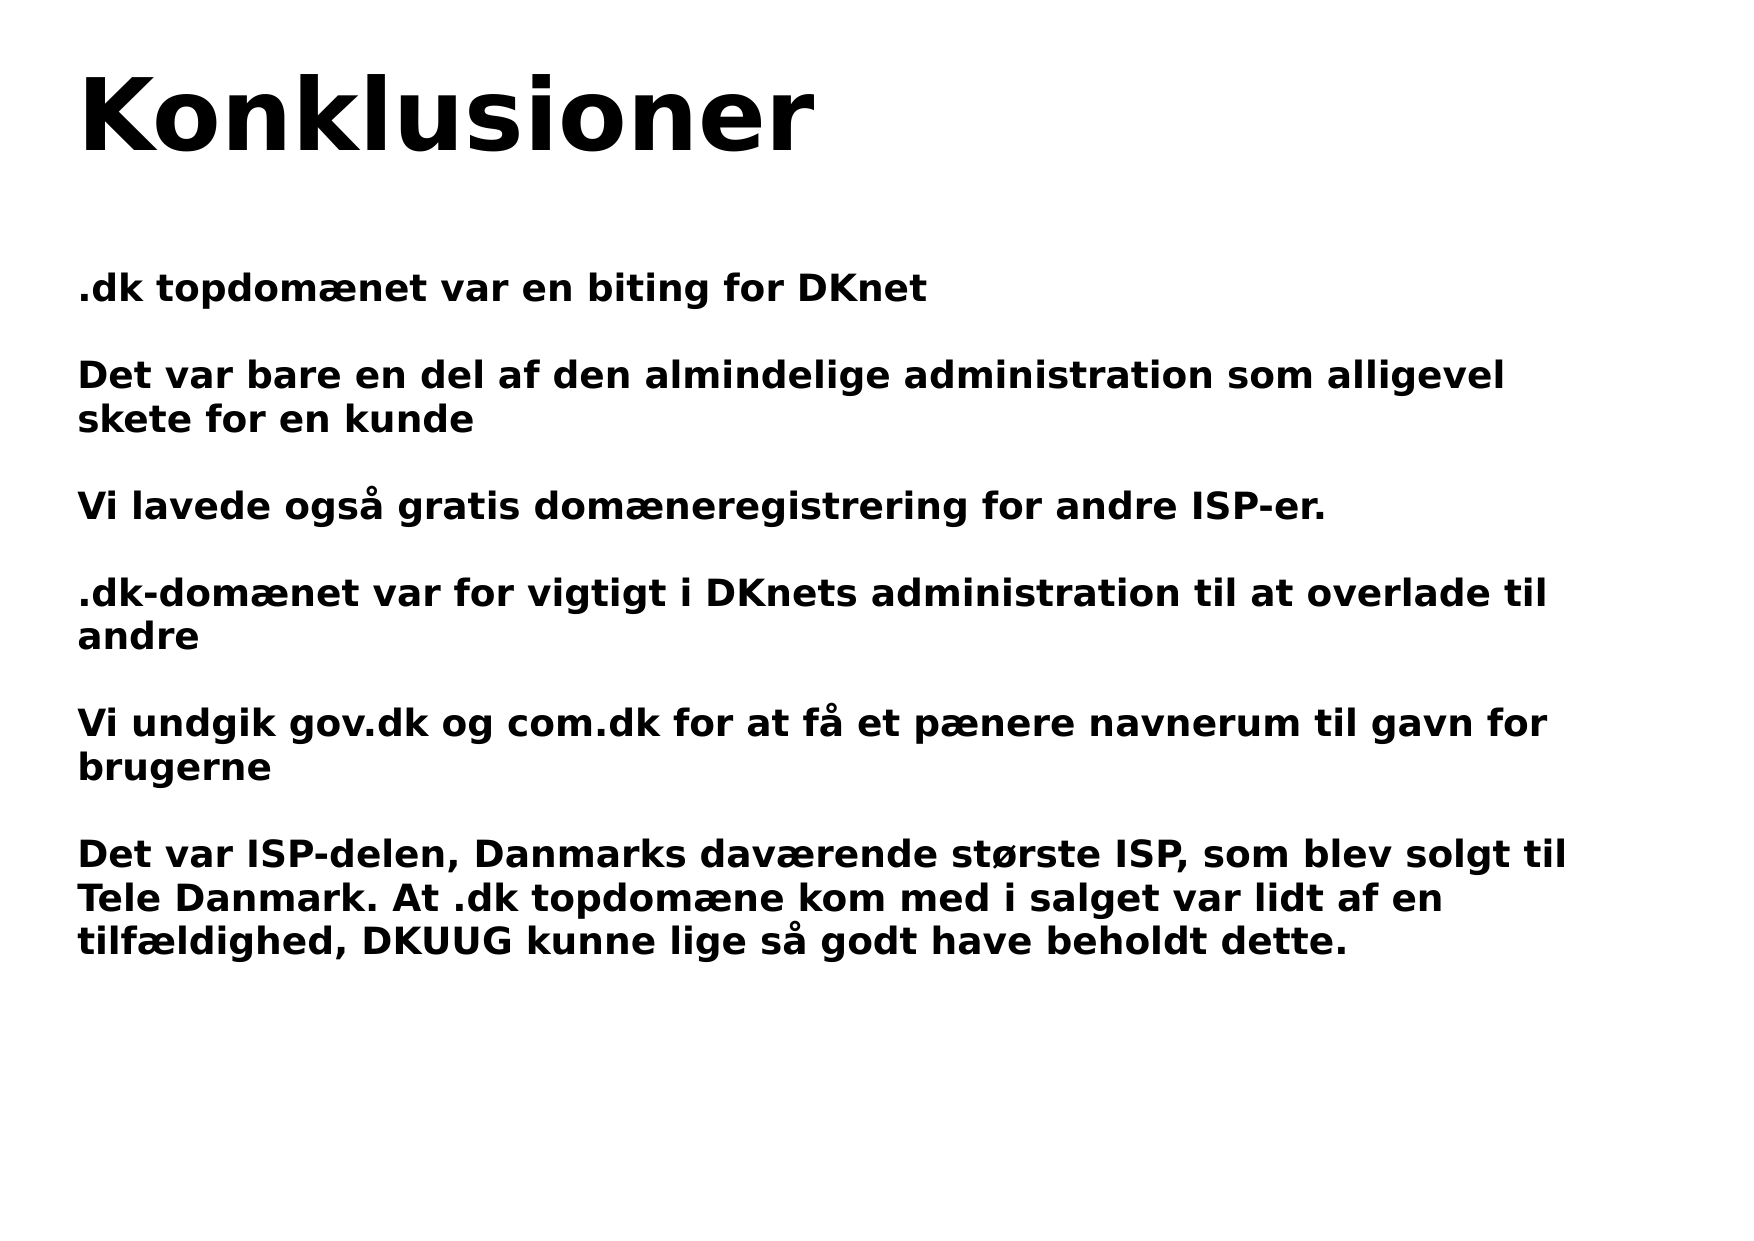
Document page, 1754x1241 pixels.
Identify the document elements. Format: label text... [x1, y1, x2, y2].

text_box Konklusioner [62, 50, 1336, 128]
text_box .dk topdomænet var en biting for DKnet Det var bare en del af den almindelige administration som alligevel skete for en kunde Vi lavede også gratis domæneregistrering for andre ISP-er. .dk-domænet var for vigtigt i DKnets administration til at overlade til andre Vi undgik gov.dk og com.dk for at få et pænere navnerum til gavn for brugerne Det var ISP-delen, Danmarks daværende største ISP, som blev solgt til Tele Danmark. At .dk topdomæne kom med i salget var lidt af en tilfældighed, DKUUG kunne lige så godt have beholdt dette. [62, 128, 1595, 1241]
